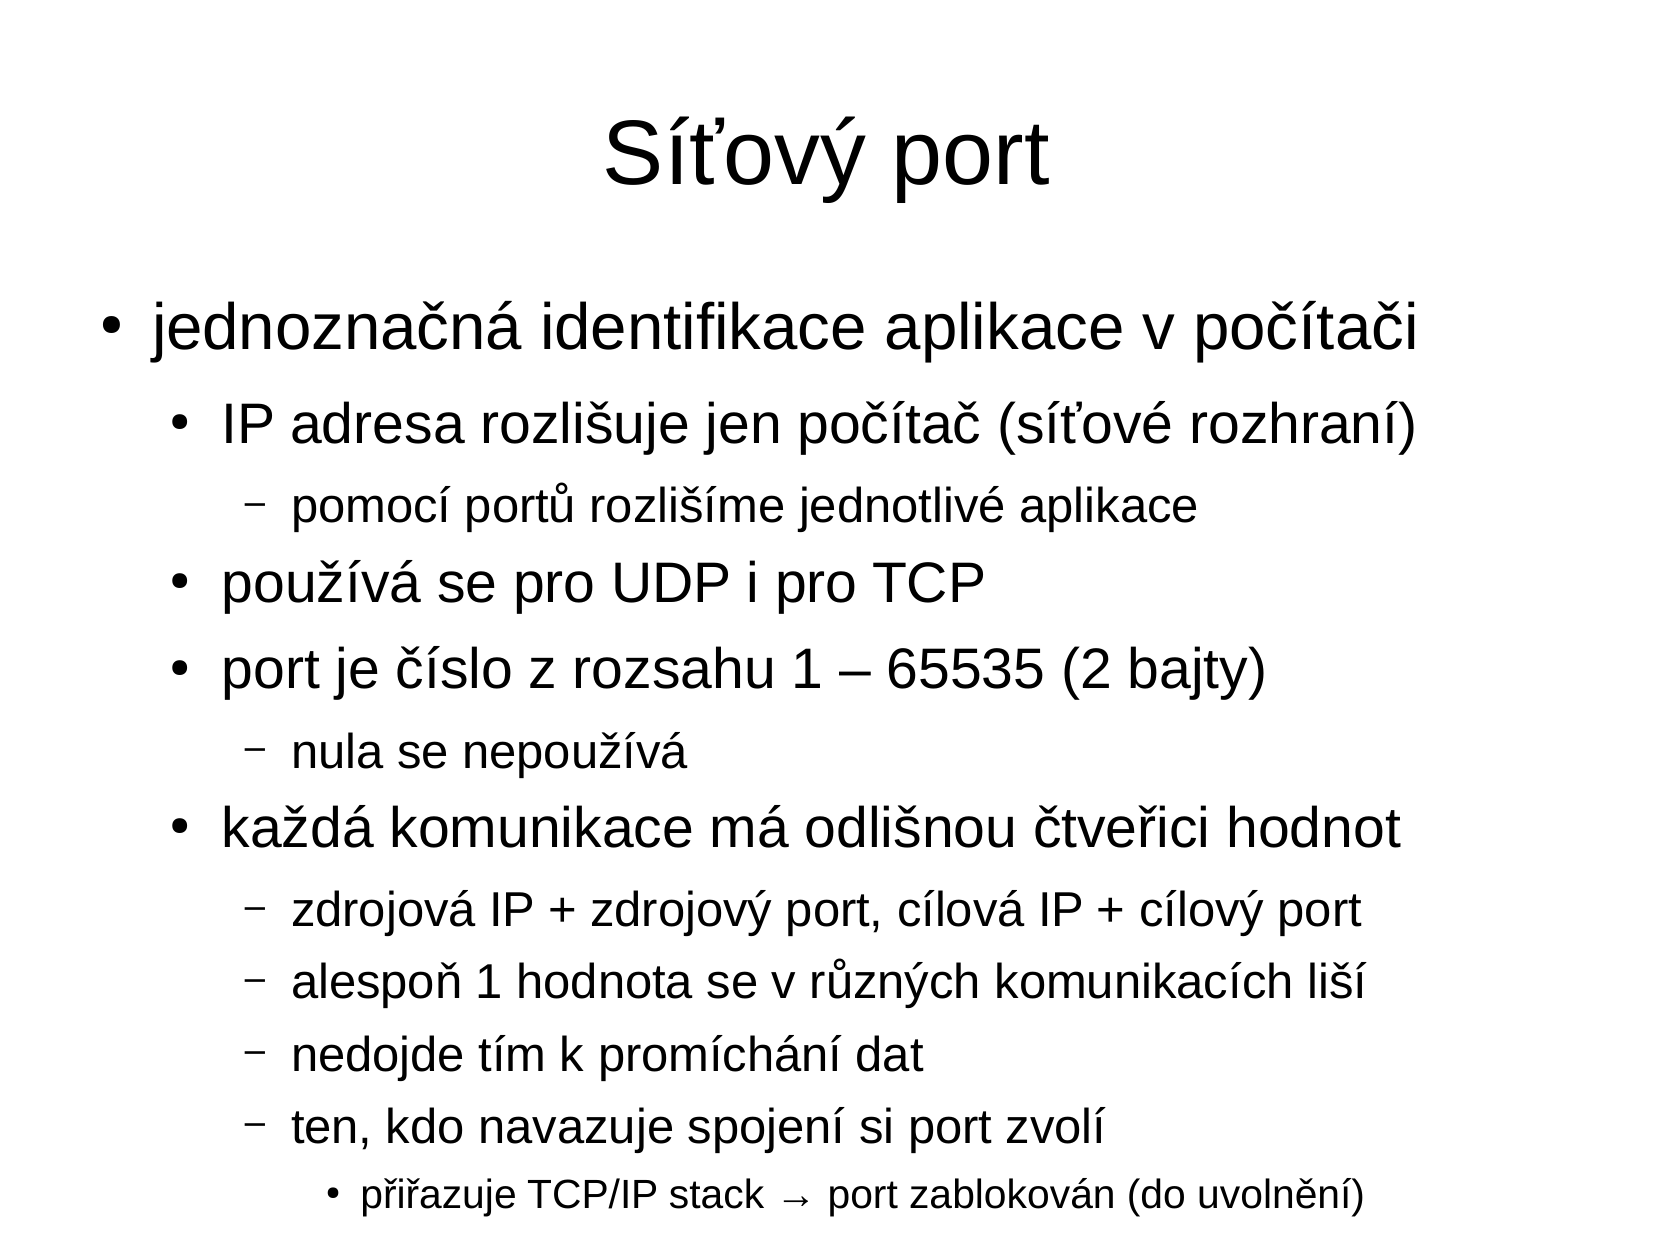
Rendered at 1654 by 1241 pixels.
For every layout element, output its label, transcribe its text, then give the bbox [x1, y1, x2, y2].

title Síťový port [82, 49, 1571, 257]
list jednoznačná identifikace aplikace v počítači IP adresa rozlišuje jen počítač (síťové rozhraní) pomocí portů rozlišíme jednotlivé aplikace používá se pro UDP i pro TCP port je číslo z rozsahu 1 – 65535 (2 bajty) nula se nepoužívá každá komunikace má odlišnou čtveřici hodnot zdrojová IP + zdrojový port, cílová IP + cílový port alespoň 1 hodnota se v různých komunikacích liší nedojde tím k promíchání dat ten, kdo navazuje spojení si port zvolí přiřazuje TCP/IP stack → port zablokován (do uvolnění) [82, 290, 1571, 1218]
